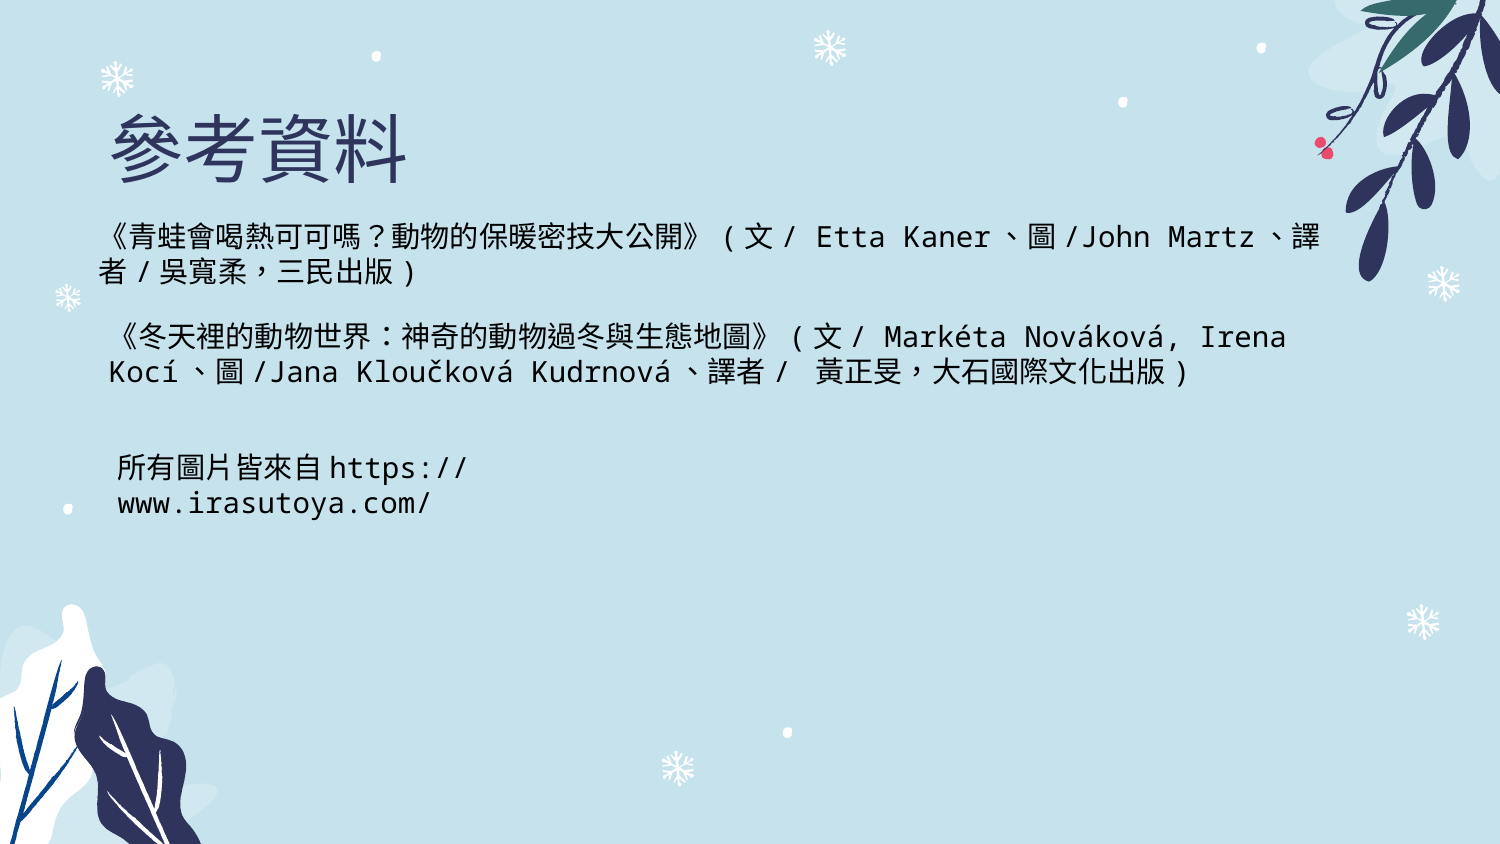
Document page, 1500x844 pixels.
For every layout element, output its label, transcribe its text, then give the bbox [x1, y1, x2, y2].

text_box 參考資料 [93, 87, 538, 170]
text_box 《冬天裡的動物世界：神奇的動物過冬與生態地圖》(文/ Markéta Nováková, Irena Kocí、圖/Jana Kloučková Kudrnová、譯者/ 黃正旻，大石國際文化出版) [94, 311, 1352, 396]
text_box [661, 750, 695, 787]
text_box 所有圖片皆來自https://www.irasutoya.com/ [103, 442, 747, 527]
text_box 《青蛙會喝熱可可嗎？動物的保暖密技大公開》(文/ Etta Kaner、圖/John Martz、譯者/吳寬柔，三民出版) [84, 210, 1342, 295]
text_box [1308, 0, 1500, 282]
text_box [1118, 96, 1128, 108]
text_box [782, 727, 793, 739]
